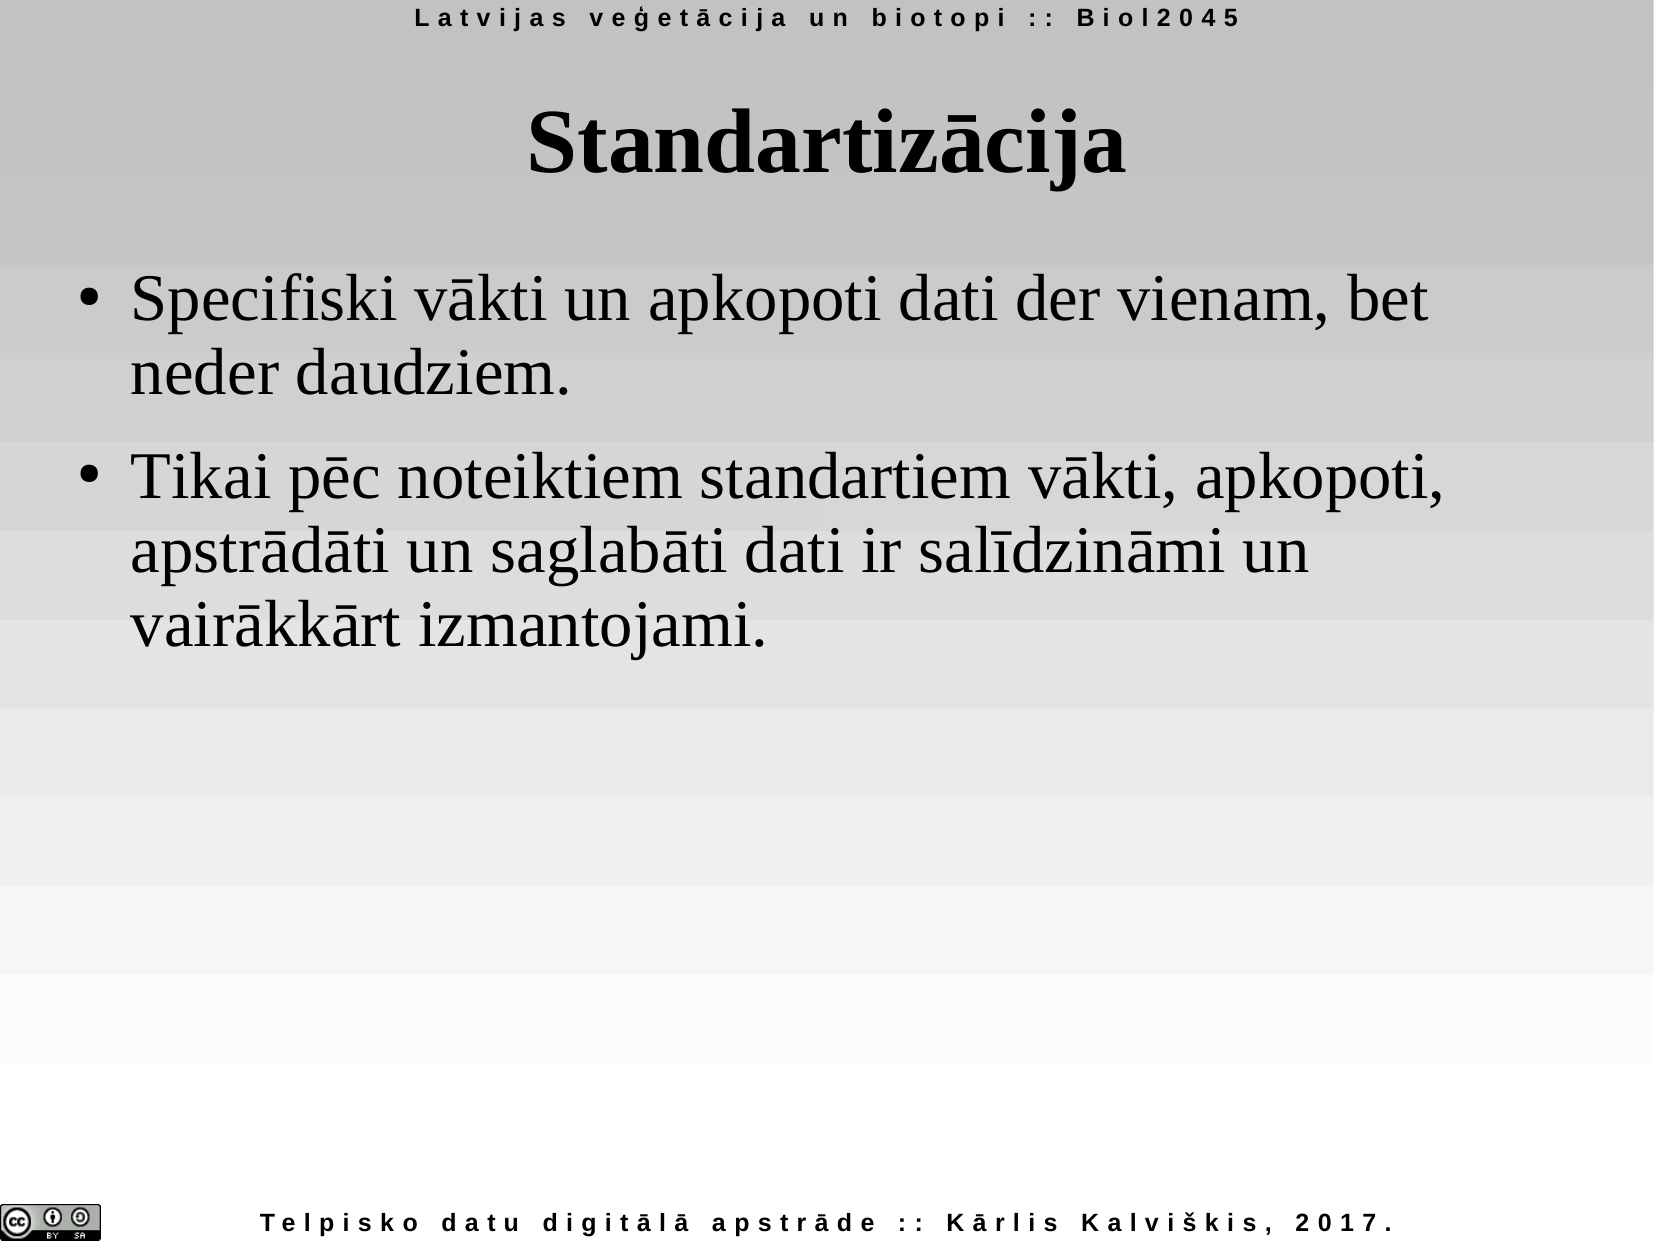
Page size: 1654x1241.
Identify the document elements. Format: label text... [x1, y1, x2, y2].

list Specifiski vākti un apkopoti dati der vienam, bet neder daudziem. Tikai pēc noteiktiem standartiem vākti, apkopoti, apstrādāti un saglabāti dati ir salīdzināmi un vairākkārt izmantojami. [59, 261, 1596, 1175]
picture [0, 0, 1654, 1241]
title Standartizācija [59, 37, 1596, 246]
